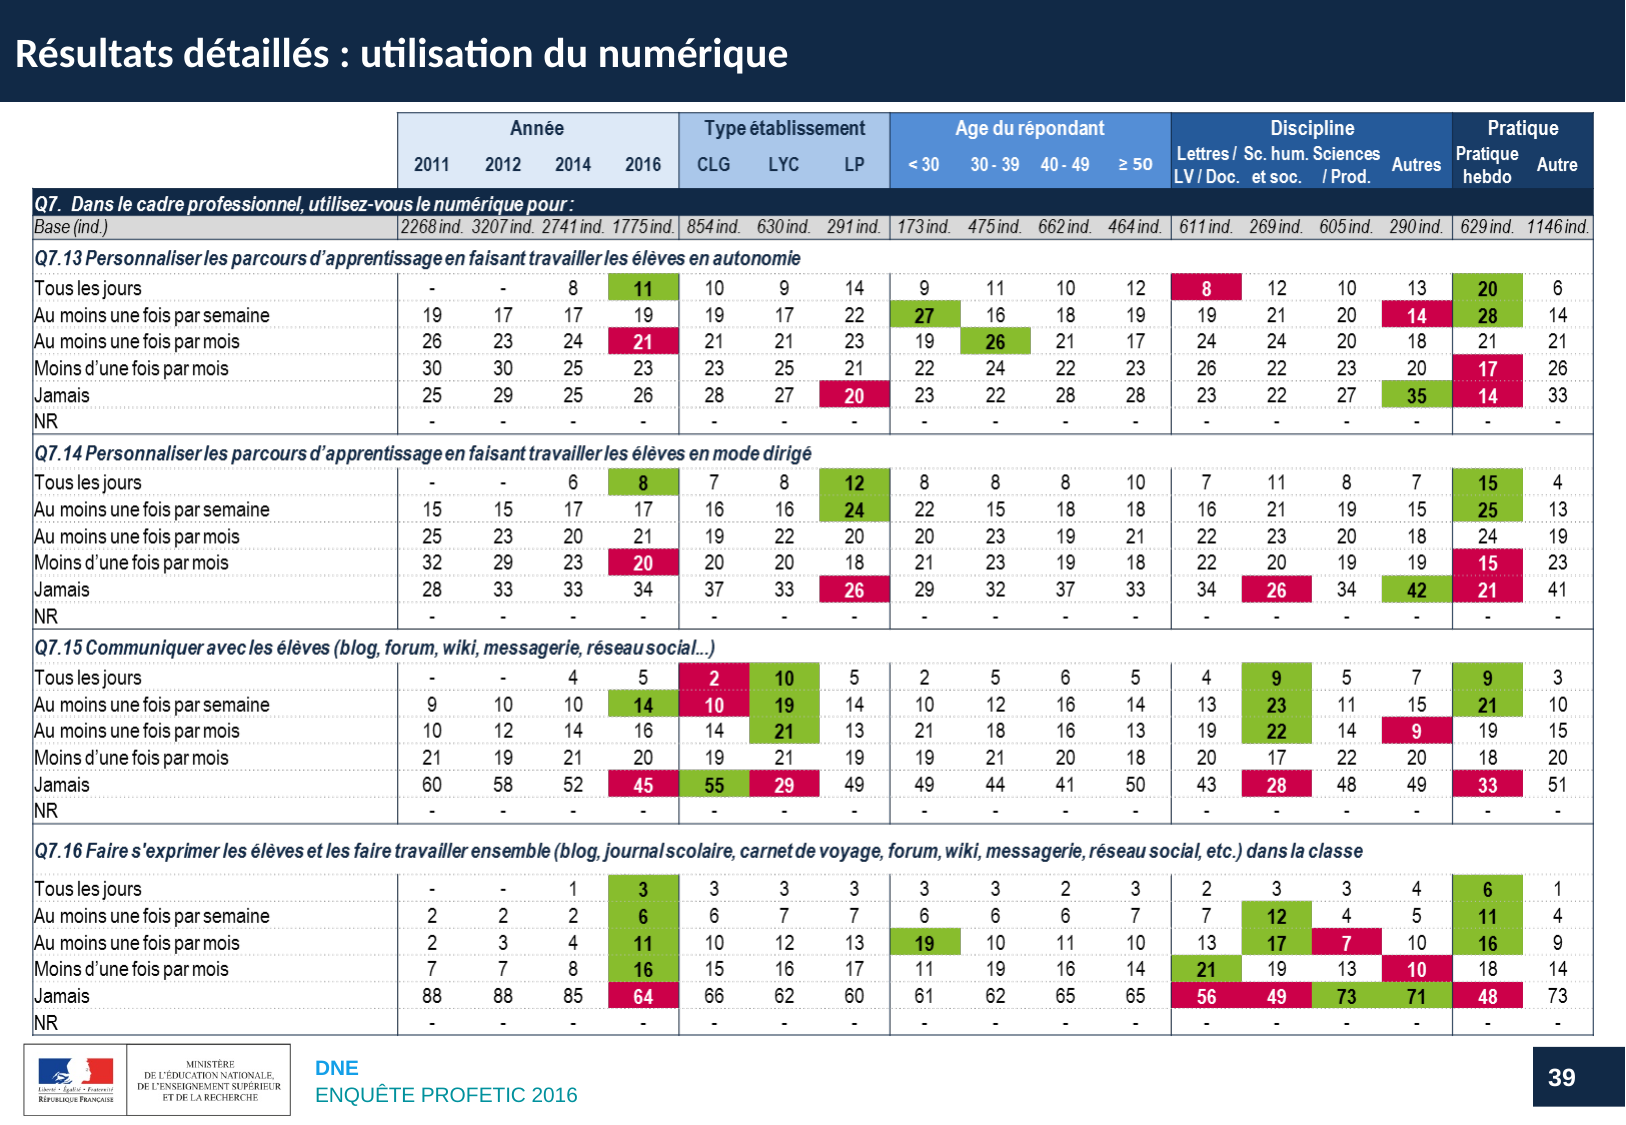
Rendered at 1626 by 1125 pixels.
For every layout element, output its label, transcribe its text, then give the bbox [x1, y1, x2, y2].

title Résultats détaillés : utilisation du numérique [0, 0, 1625, 102]
text_box 39 [1533, 1046, 1625, 1107]
picture [32, 108, 1594, 1047]
